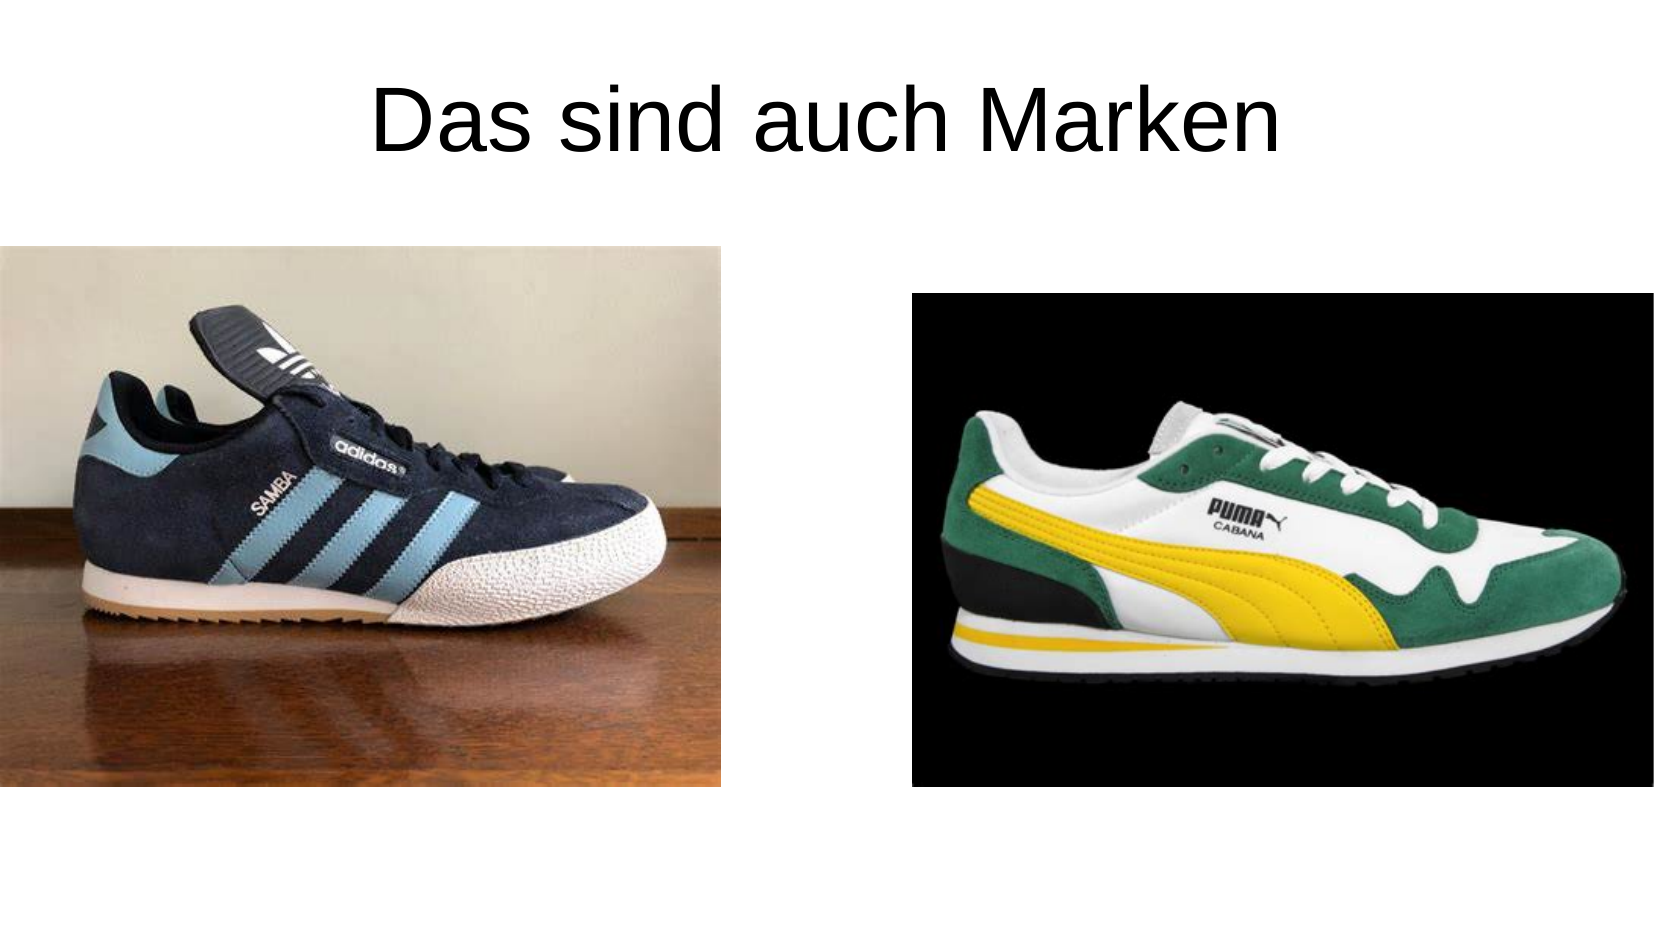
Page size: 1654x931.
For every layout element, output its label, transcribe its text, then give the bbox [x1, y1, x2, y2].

title Das sind auch Marken [82, 37, 1571, 193]
picture [912, 293, 1654, 787]
picture [0, 246, 721, 787]
